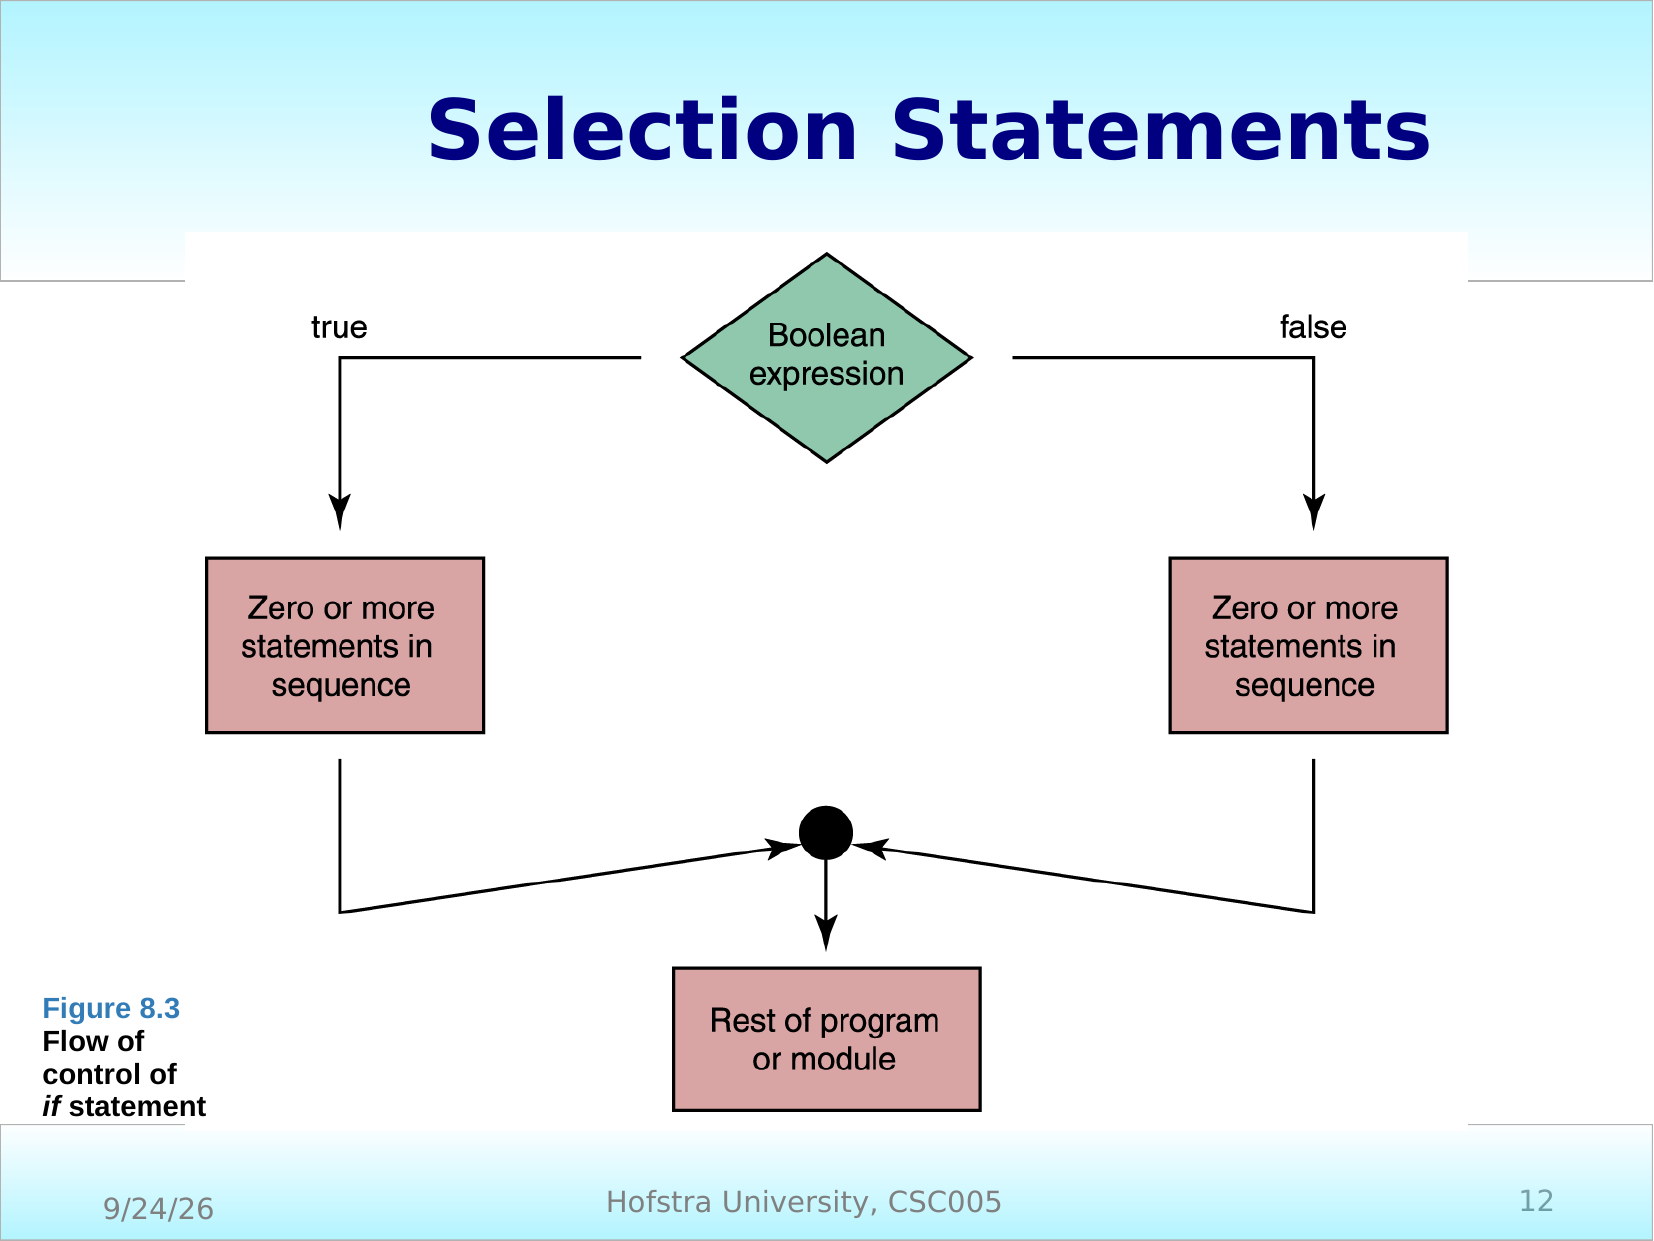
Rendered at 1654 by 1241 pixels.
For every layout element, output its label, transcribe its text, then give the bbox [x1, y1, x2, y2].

title Selection Statements [247, 27, 1612, 235]
picture [185, 232, 1468, 1131]
text_box Figure 8.3 Flow of control of if statement [27, 984, 248, 1132]
